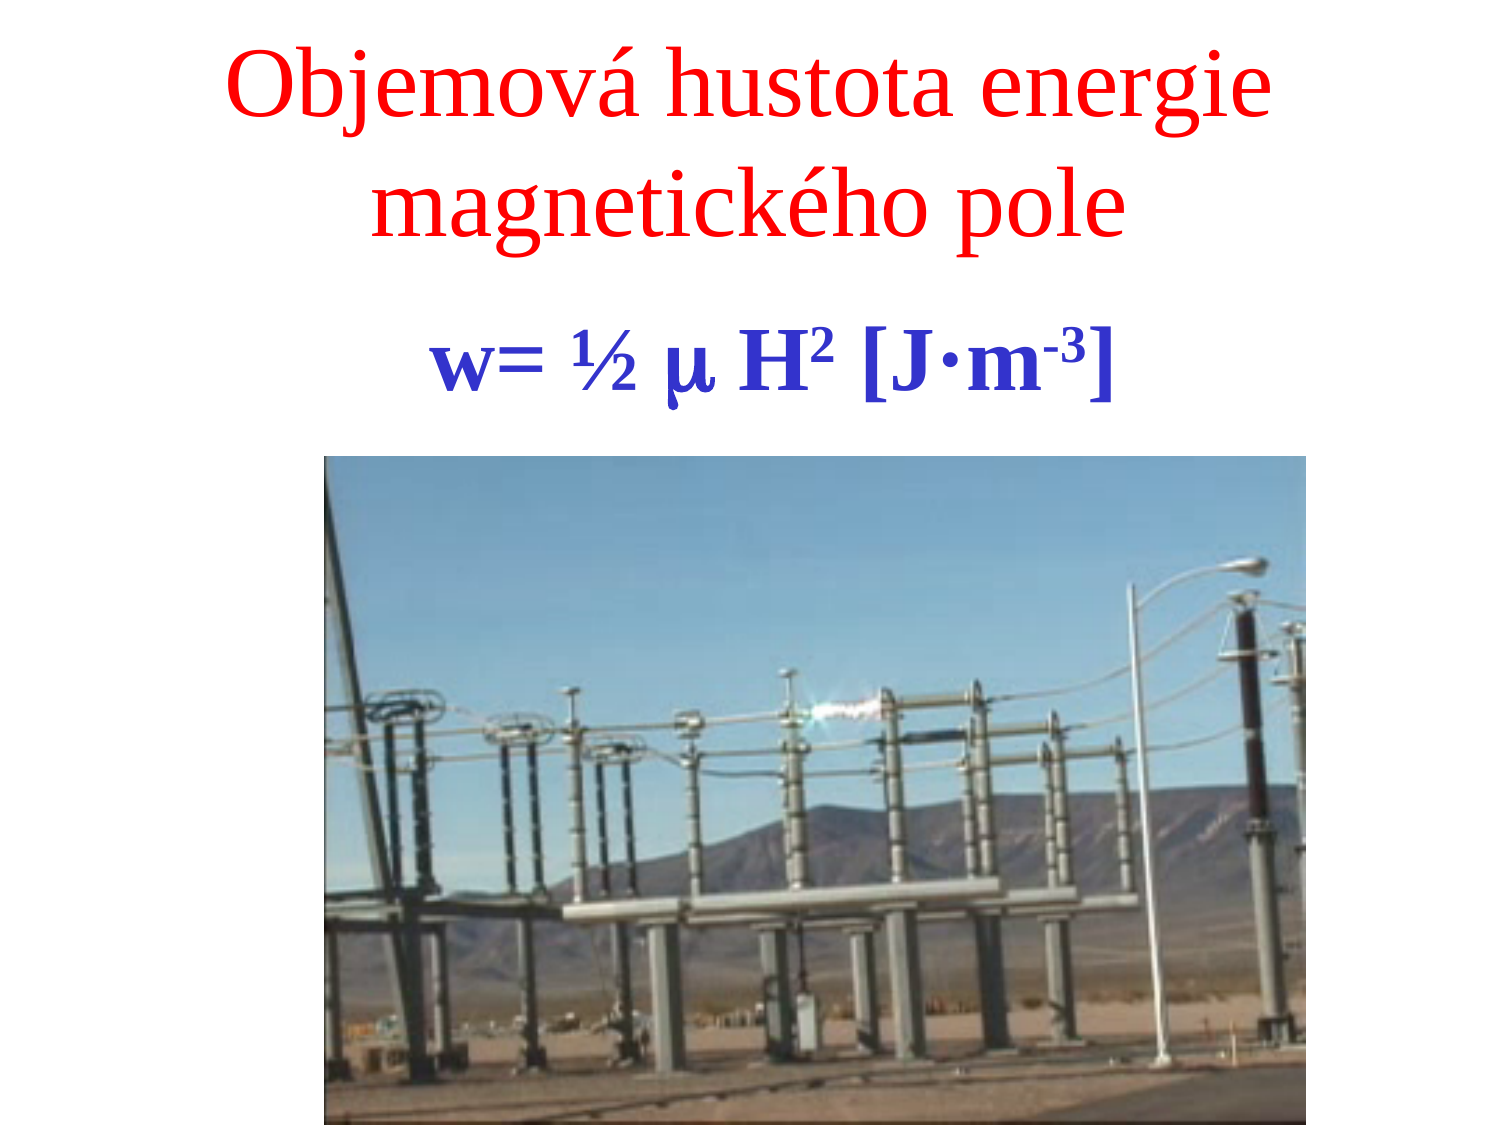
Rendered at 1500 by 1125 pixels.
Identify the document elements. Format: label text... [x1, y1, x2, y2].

title Objemová hustota energie magnetického pole [112, 8, 1388, 265]
picture [324, 456, 1306, 1125]
text_box w= ½  H2 [J·m-3] [336, 290, 1211, 417]
